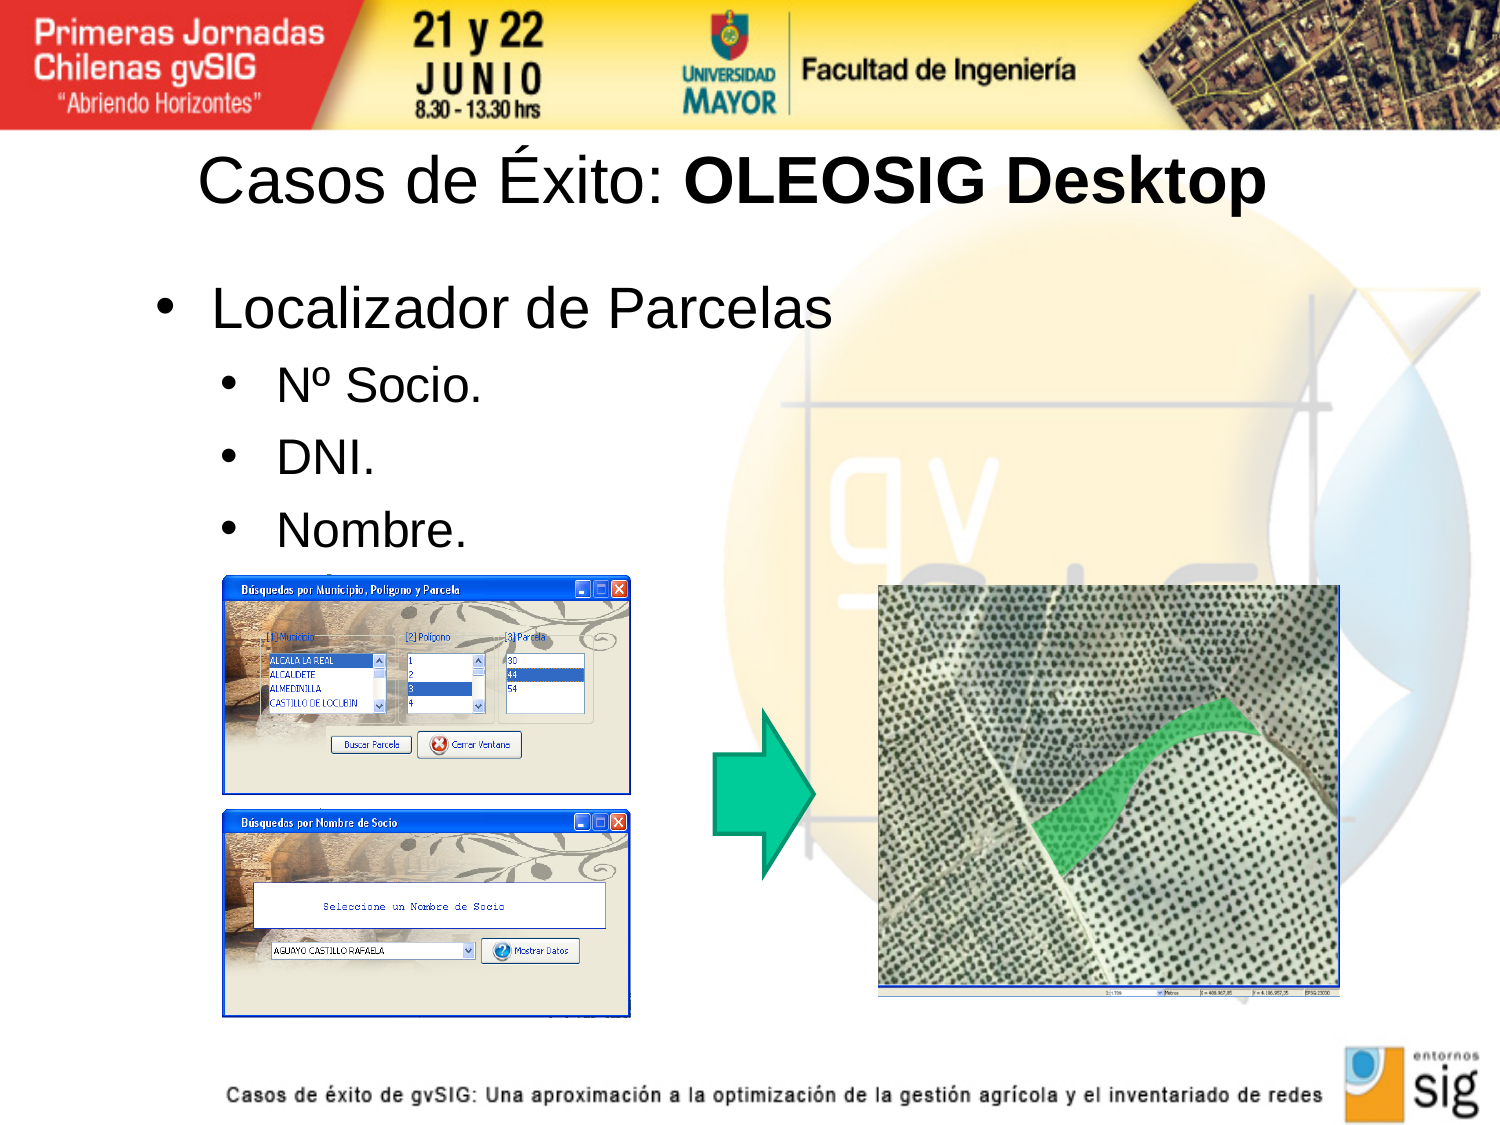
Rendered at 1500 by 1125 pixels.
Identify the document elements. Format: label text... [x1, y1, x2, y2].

title Casos de Éxito: OLEOSIG Desktop [58, 93, 1409, 261]
list Localizador de Parcelas Nº Socio. DNI. Nombre. [74, 262, 1341, 938]
picture [0, 0, 1500, 1125]
